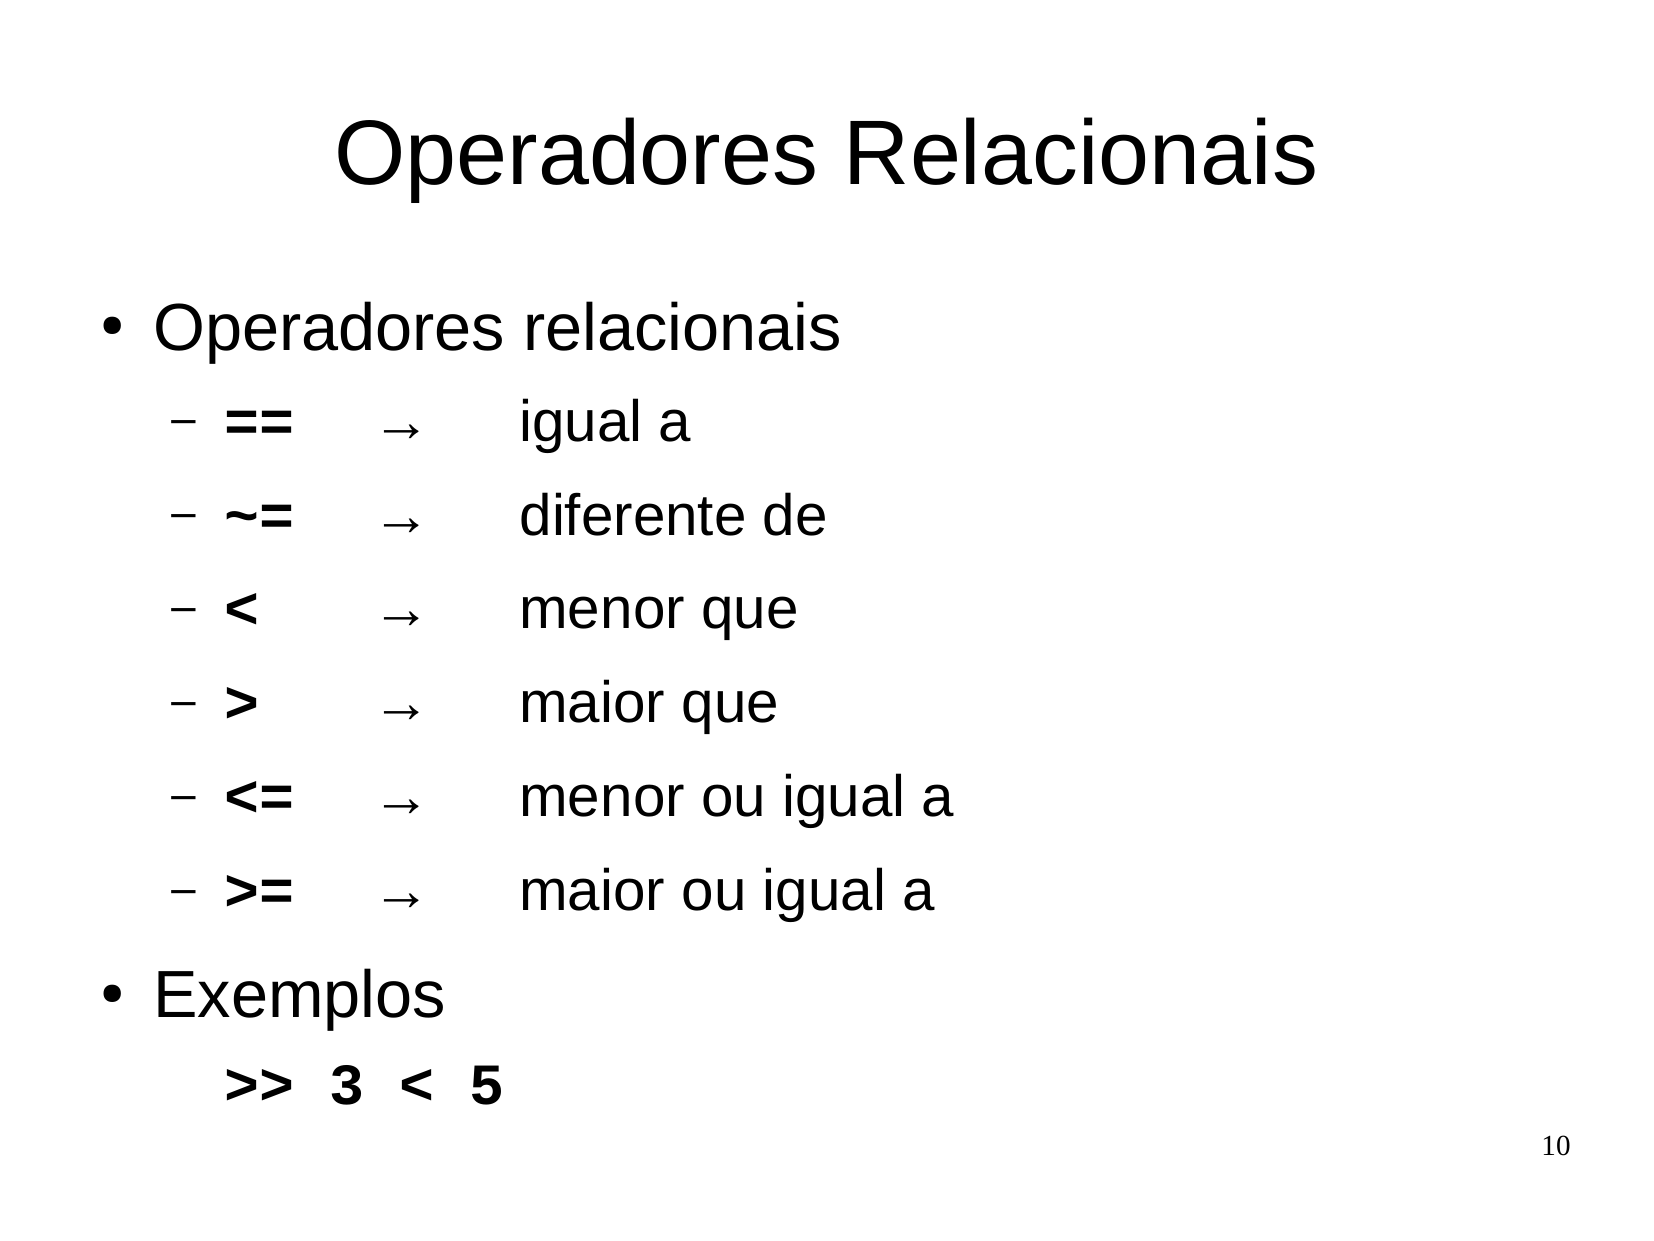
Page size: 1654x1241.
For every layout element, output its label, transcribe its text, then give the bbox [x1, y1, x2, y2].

list Operadores relacionais == → igual a ~= → diferente de < → menor que > → maior que <= → menor ou igual a >= → maior ou igual a Exemplos >> 3 < 5 [82, 290, 1571, 1123]
title Operadores Relacionais [82, 49, 1571, 257]
